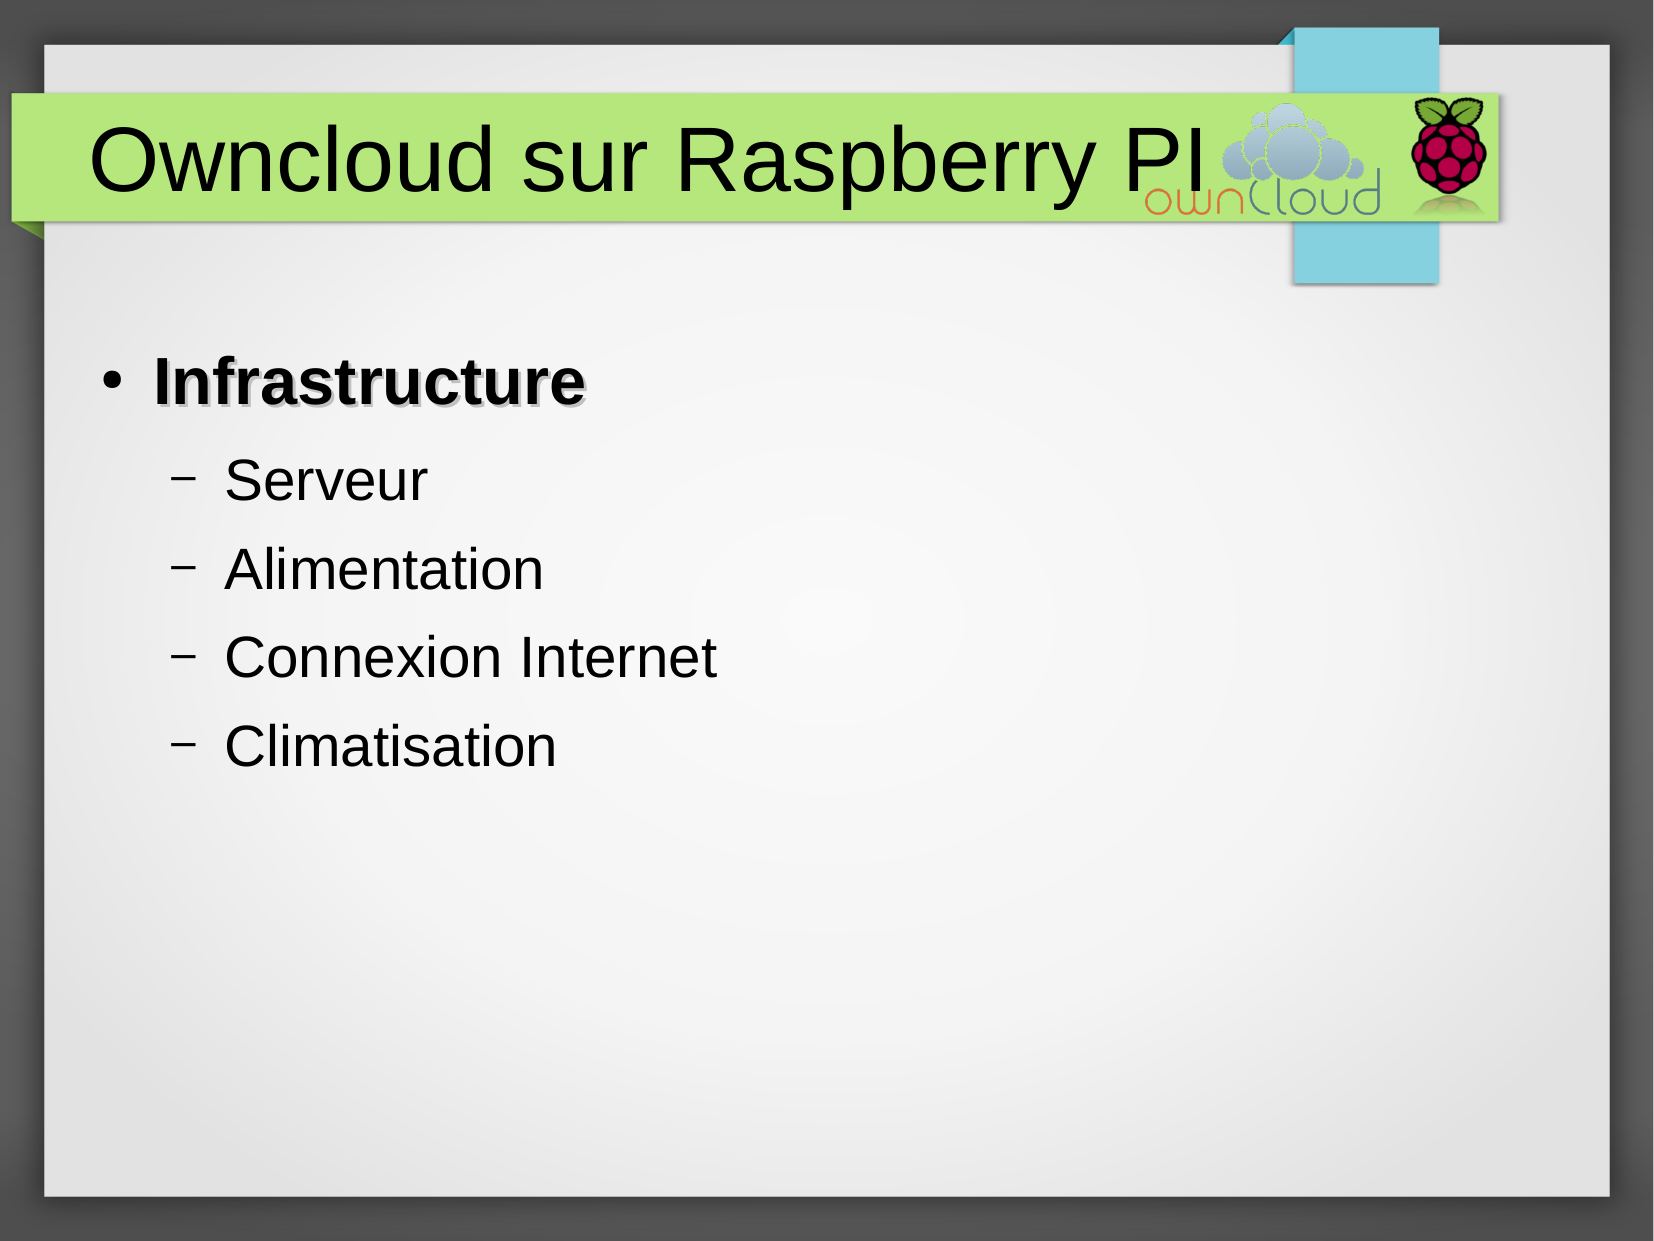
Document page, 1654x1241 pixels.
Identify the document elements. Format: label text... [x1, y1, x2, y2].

list Infrastructure Serveur Alimentation Connexion Internet Climatisation [82, 343, 1538, 1063]
picture [0, 0, 1654, 1241]
title Owncloud sur Raspberry PI [70, 106, 1229, 213]
